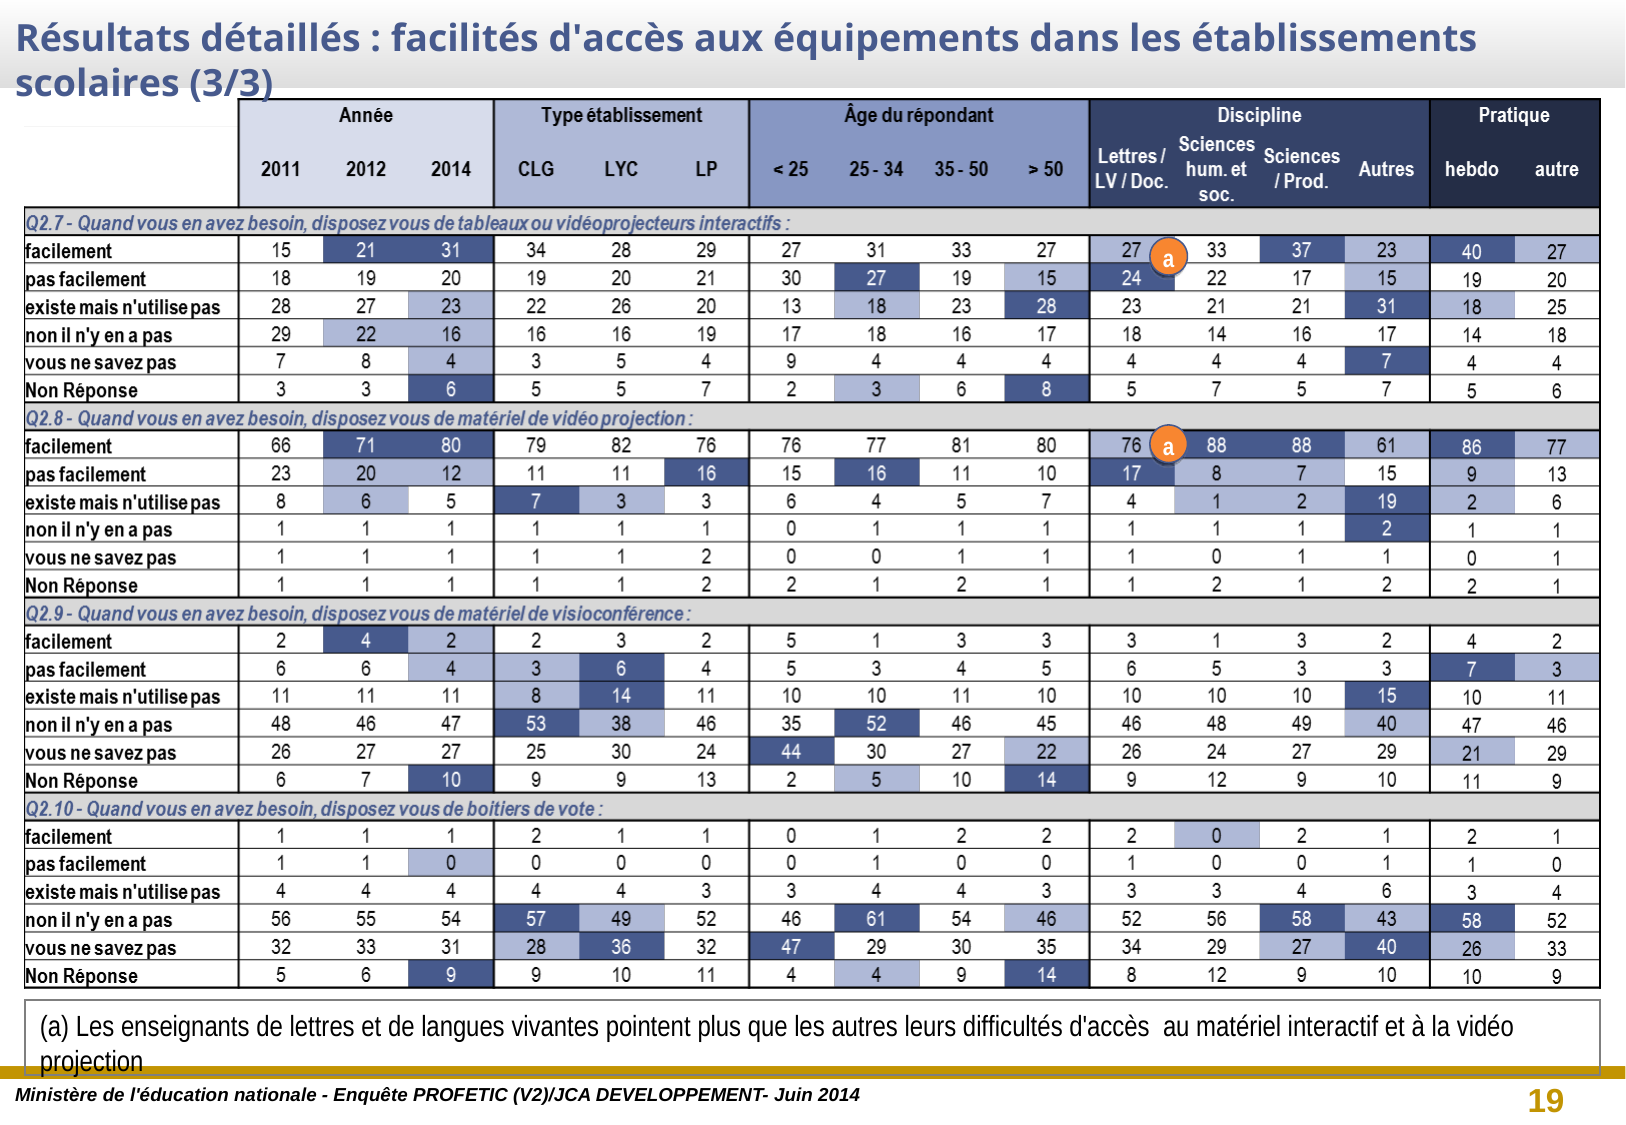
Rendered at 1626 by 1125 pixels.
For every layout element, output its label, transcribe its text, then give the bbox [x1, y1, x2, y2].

text_box 19 [1512, 1071, 1625, 1125]
text_box Ministère de l'éducation nationale - Enquête PROFETIC (V2)/JCA DEVELOPPEMENT- Juin 2014 [0, 1074, 1501, 1125]
text_box (a) Les enseignants de lettres et de langues vivantes pointent plus que les autres leurs difficultés d'accès au matériel interactif et à la vidéo projection [24, 999, 1600, 1075]
title Résultats détaillés : facilités d'accès aux équipements dans les établissements scolaires (3/3) [0, 0, 1625, 88]
text_box a [1149, 424, 1188, 463]
text_box a [1149, 237, 1188, 276]
picture [24, 95, 1601, 999]
